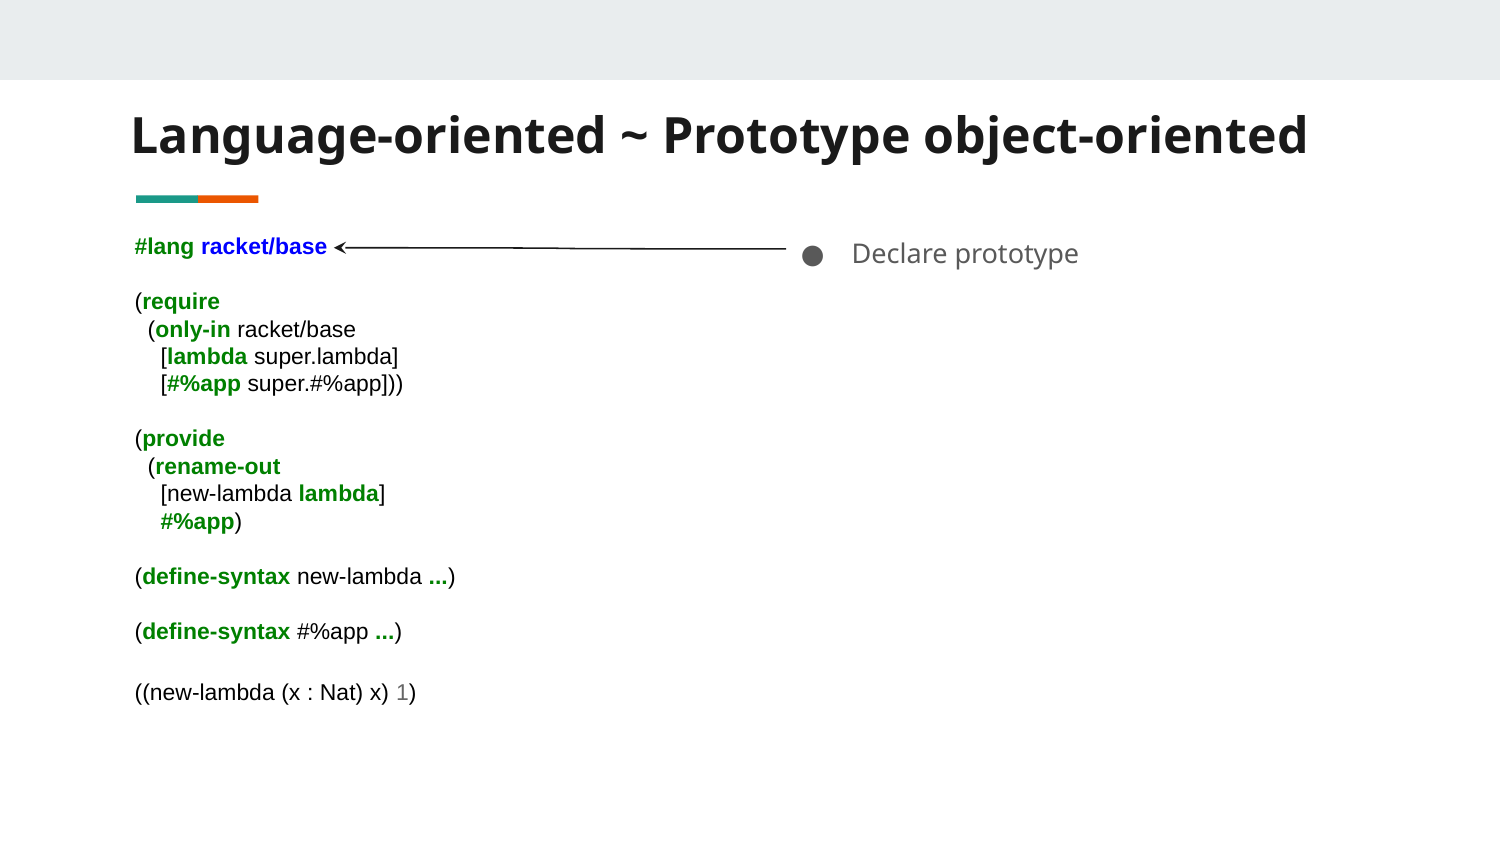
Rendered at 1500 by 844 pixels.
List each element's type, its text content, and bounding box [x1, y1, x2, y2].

list #lang racket/base (require (only-in racket/base [lambda super.lambda] [#%app super.#%app])) (provide (rename-out [new-lambda lambda] #%app) (define-syntax new-lambda ...) (define-syntax #%app ...) ((new-lambda (x : Nat) x) 1) [119, 216, 739, 712]
title Language-oriented ~ Prototype object-oriented [119, 93, 1381, 182]
list Declare prototype [761, 216, 1381, 712]
